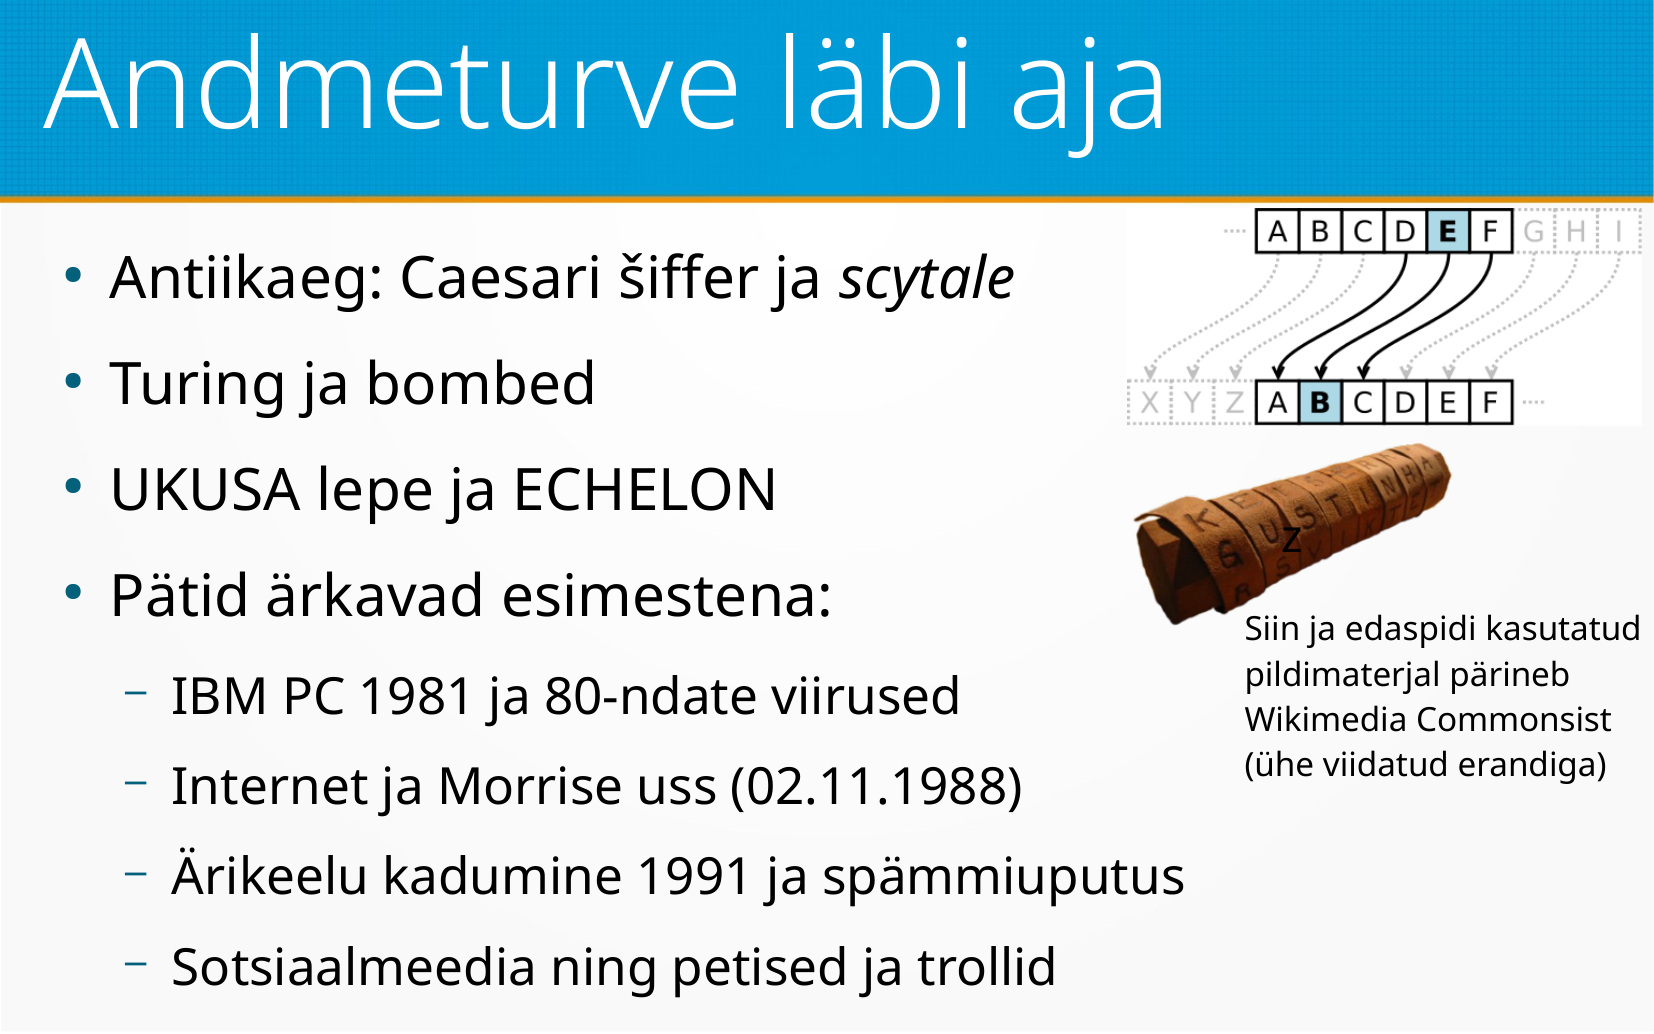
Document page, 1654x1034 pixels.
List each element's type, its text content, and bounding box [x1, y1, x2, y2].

list Antiikaeg: Caesari šiffer ja scytale Turing ja bombed UKUSA lepe ja ECHELON Pätid ärkavad esimestena: IBM PC 1981 ja 80-ndate viirused Internet ja Morrise uss (02.11.1988) Ärikeelu kadumine 1991 ja spämmiuputus Sotsiaalmeedia ning petised ja trollid [47, 236, 1607, 1002]
title Andmeturve läbi aja [43, 0, 1619, 166]
picture [0, 195, 1654, 1034]
text_box Siin ja edaspidi kasutatud pildimaterjal pärineb Wikimedia Commonsist (ühe viidatud erandiga) [1238, 593, 1654, 799]
picture [1132, 442, 1453, 626]
